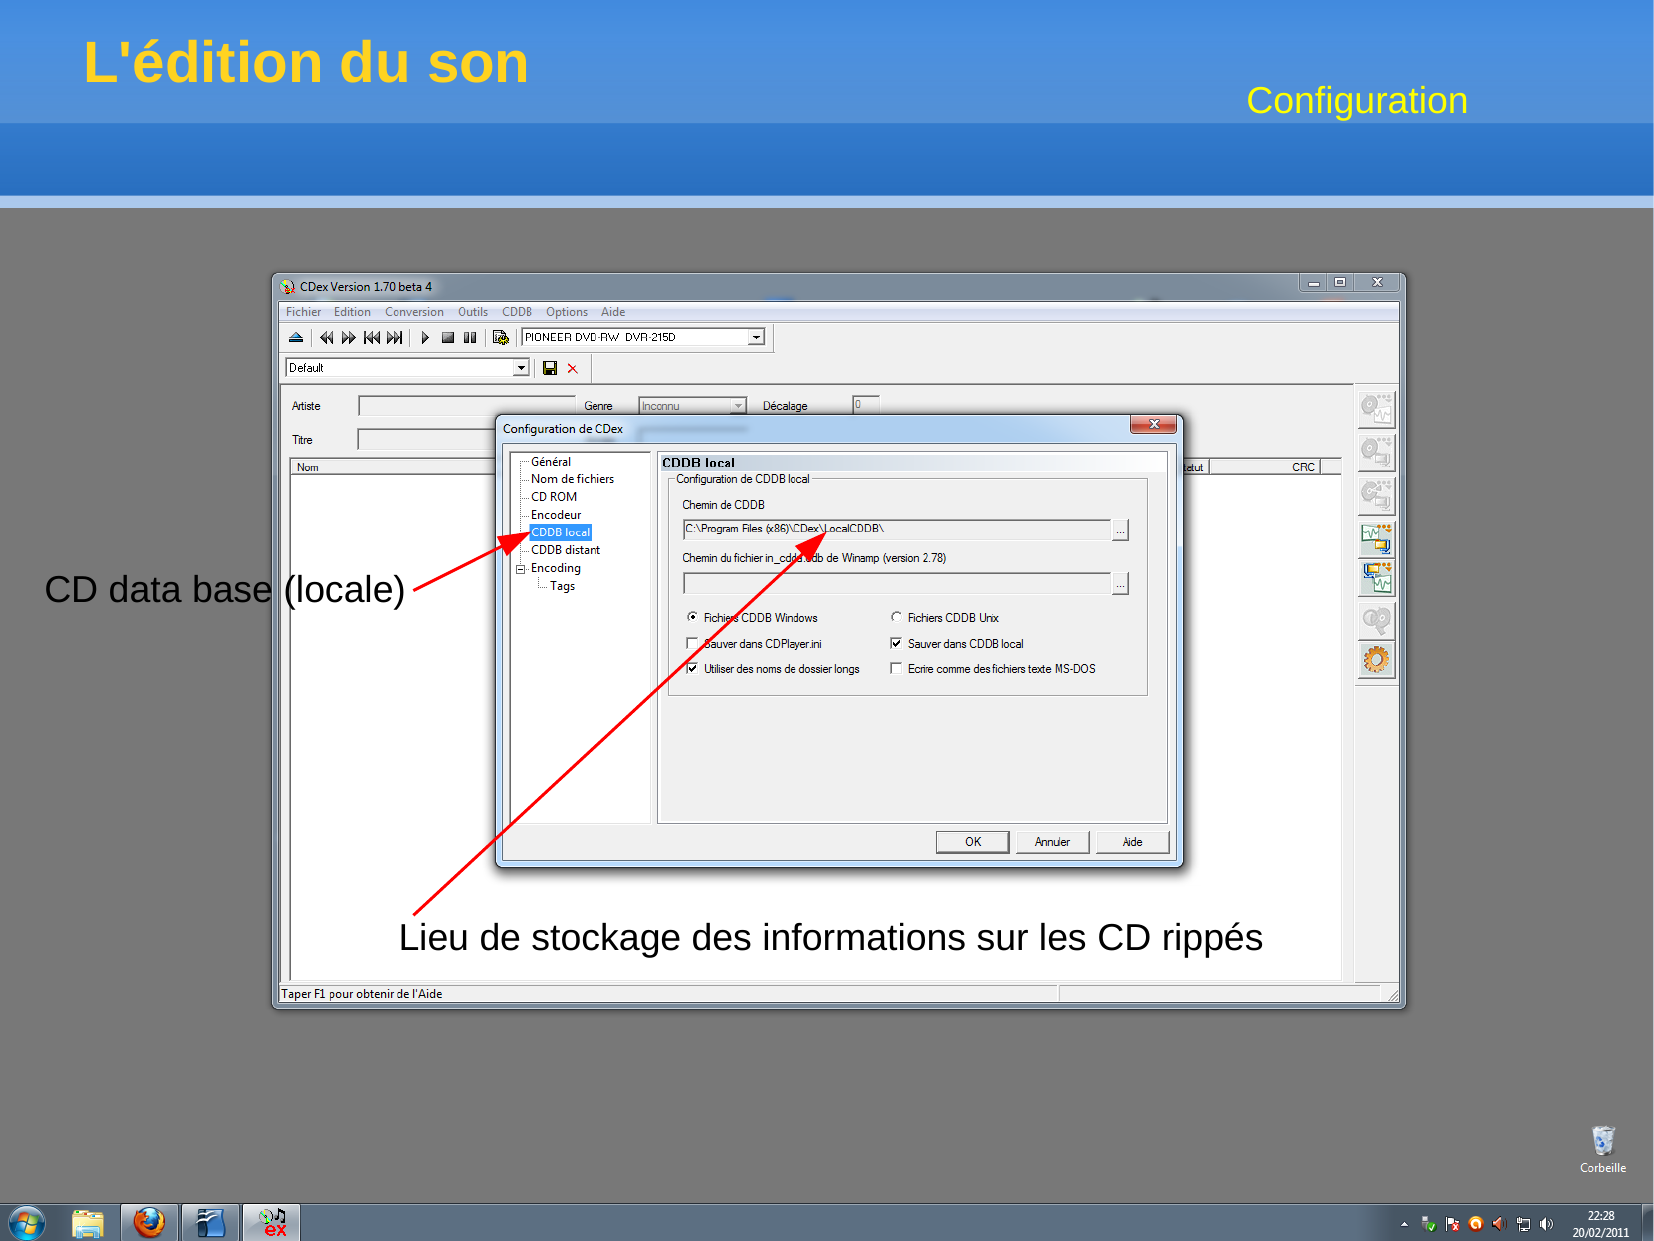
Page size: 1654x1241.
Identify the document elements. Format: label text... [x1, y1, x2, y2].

picture [0, 208, 1654, 1241]
title L'édition du son [6, 17, 609, 107]
text_box CD data base (locale) [29, 561, 421, 618]
text_box Configuration [1210, 29, 1654, 129]
text_box Lieu de stockage des informations sur les CD rippés [383, 908, 1279, 966]
picture [0, 0, 1654, 206]
